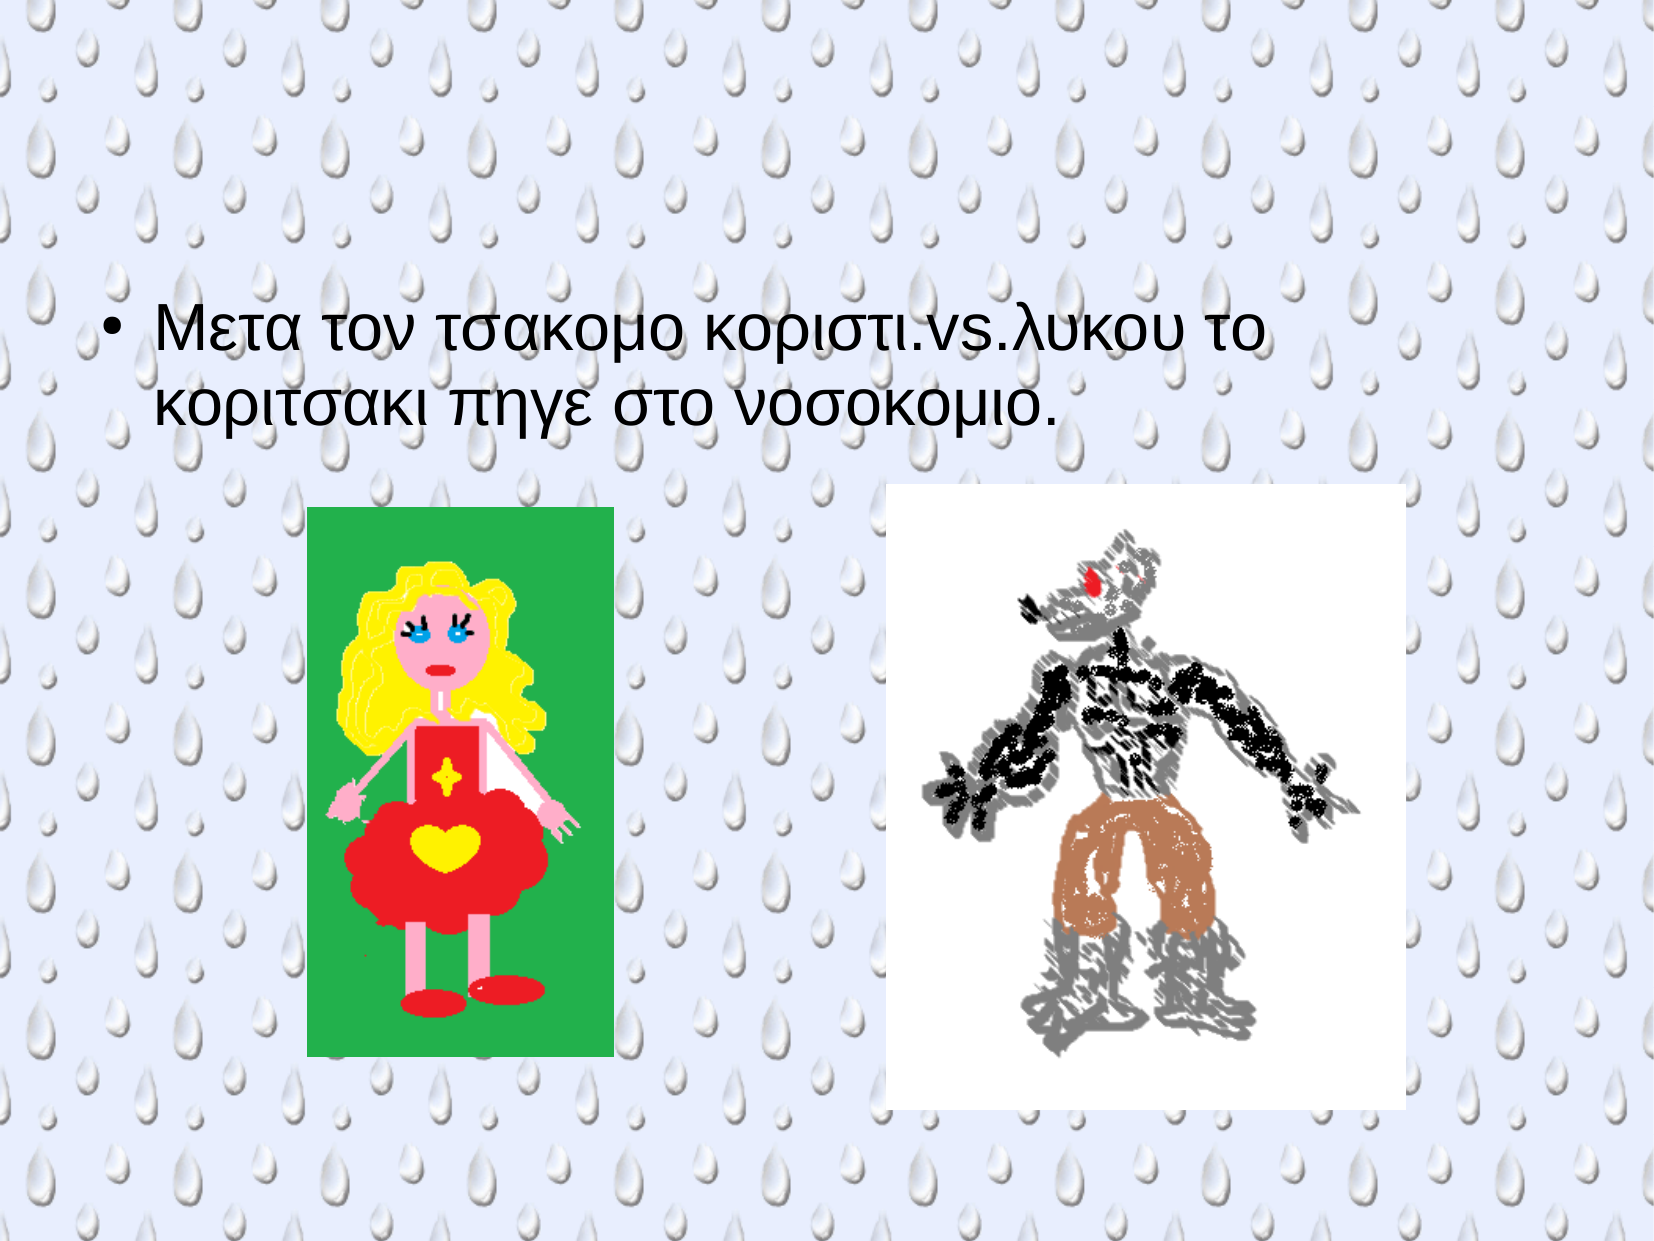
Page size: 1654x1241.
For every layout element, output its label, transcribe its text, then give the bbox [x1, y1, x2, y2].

picture [0, 0, 1654, 1241]
list Μετα τον τσακομο κοριστι.vs.λυκου το κοριτσακι πηγε στο νοσοκομιο. [82, 290, 1538, 1010]
